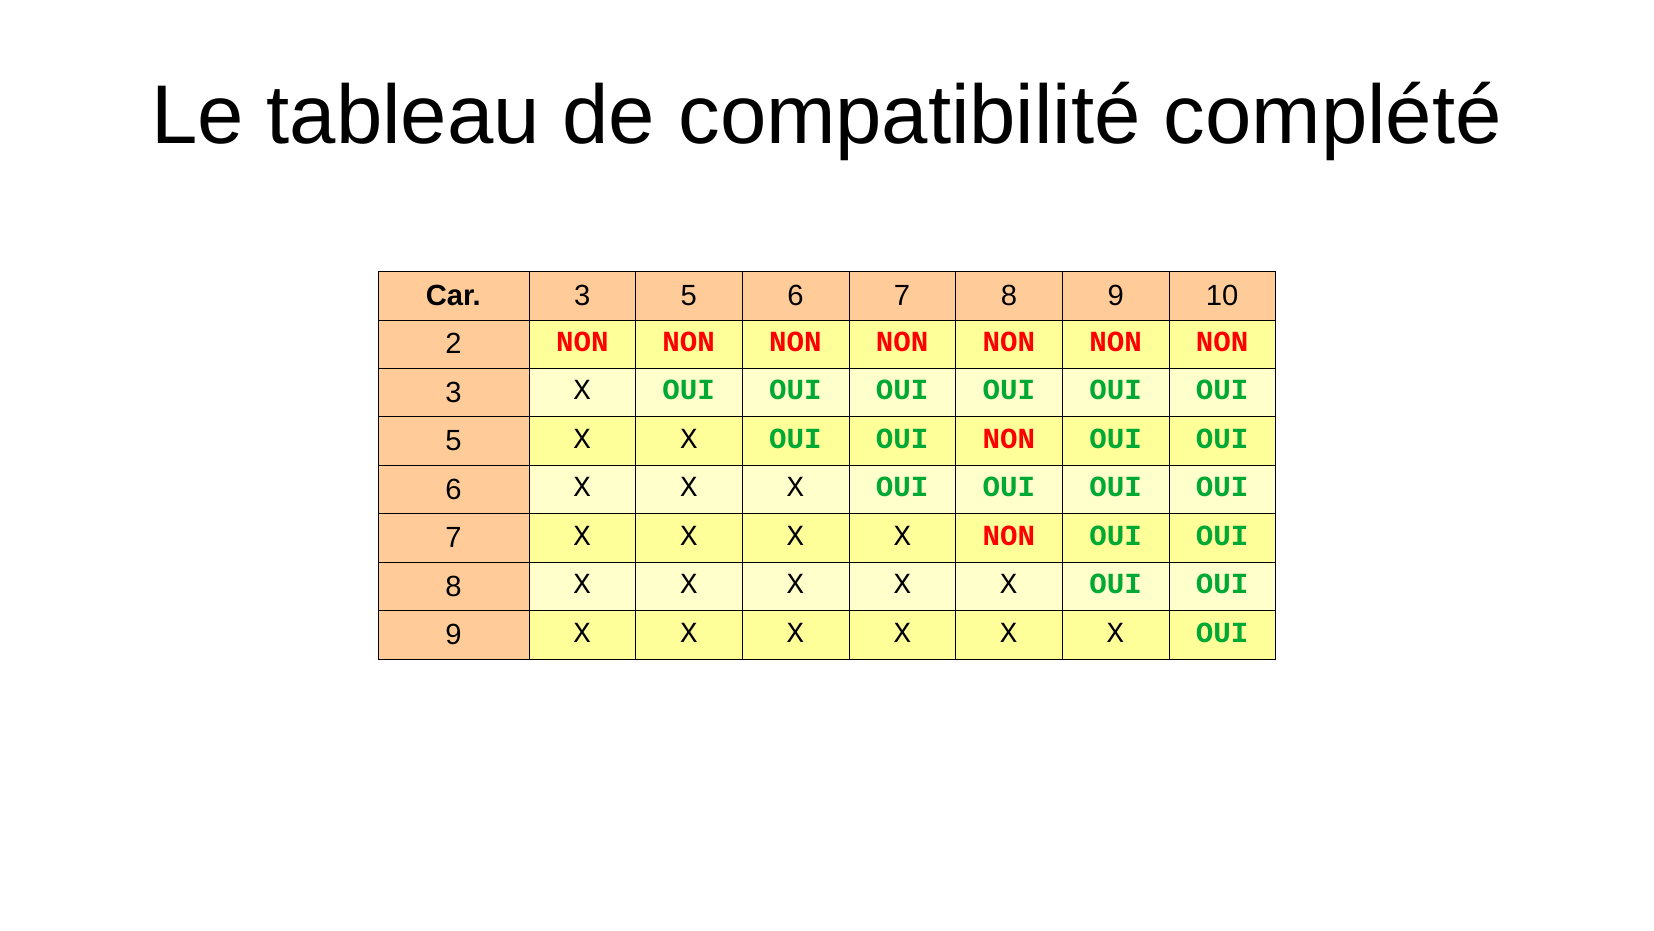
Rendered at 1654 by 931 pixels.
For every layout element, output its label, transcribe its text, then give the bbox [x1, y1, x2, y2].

table_header 6 [743, 272, 849, 320]
table_cell OUI [956, 369, 1062, 416]
table_cell X [636, 611, 742, 659]
table_cell 9 [379, 611, 529, 659]
table_cell OUI [1063, 514, 1169, 562]
table_cell OUI [1170, 514, 1275, 562]
table_cell X [956, 611, 1062, 659]
table_cell OUI [1170, 611, 1275, 659]
table_cell X [636, 563, 742, 610]
table_cell OUI [850, 466, 955, 513]
table_cell NON [530, 321, 635, 368]
table_header 8 [956, 272, 1062, 320]
table_cell OUI [1170, 563, 1275, 610]
table_header 5 [636, 272, 742, 320]
table_cell X [850, 514, 955, 562]
table_cell OUI [850, 417, 955, 465]
table_cell NON [956, 417, 1062, 465]
table_cell 7 [379, 514, 529, 562]
table_cell NON [1170, 321, 1275, 368]
table_cell X [850, 611, 955, 659]
table_cell NON [850, 321, 955, 368]
table_cell X [743, 514, 849, 562]
table_cell X [530, 611, 635, 659]
table_header 9 [1063, 272, 1169, 320]
table_cell X [743, 563, 849, 610]
table_cell OUI [636, 369, 742, 416]
title Le tableau de compatibilité complété [82, 37, 1571, 193]
table_cell X [636, 514, 742, 562]
table_cell X [1063, 611, 1169, 659]
table_cell OUI [1170, 417, 1275, 465]
table_cell X [636, 466, 742, 513]
table_cell OUI [1063, 369, 1169, 416]
table_cell X [636, 417, 742, 465]
table_cell NON [1063, 321, 1169, 368]
table_cell X [530, 514, 635, 562]
table_cell X [850, 563, 955, 610]
table_cell OUI [1170, 369, 1275, 416]
table_cell 5 [379, 417, 529, 465]
table_cell OUI [1063, 466, 1169, 513]
table_header 3 [530, 272, 635, 320]
table_cell OUI [743, 369, 849, 416]
table_cell X [530, 563, 635, 610]
table_cell X [743, 466, 849, 513]
table_cell X [530, 369, 635, 416]
table_cell 2 [379, 321, 529, 368]
table_cell X [530, 417, 635, 465]
table_header 10 [1170, 272, 1275, 320]
table_cell X [530, 466, 635, 513]
table_cell NON [956, 514, 1062, 562]
table_cell 8 [379, 563, 529, 610]
table_cell OUI [956, 466, 1062, 513]
table_cell OUI [743, 417, 849, 465]
table_header Car. [379, 272, 529, 320]
table_cell NON [743, 321, 849, 368]
table_cell X [743, 611, 849, 659]
table_cell NON [956, 321, 1062, 368]
table_cell OUI [850, 369, 955, 416]
table_cell 6 [379, 466, 529, 513]
table_cell OUI [1170, 466, 1275, 513]
table_cell OUI [1063, 563, 1169, 610]
table_cell OUI [1063, 417, 1169, 465]
table_header 7 [850, 272, 955, 320]
table_cell 3 [379, 369, 529, 416]
table_cell X [956, 563, 1062, 610]
table_cell NON [636, 321, 742, 368]
